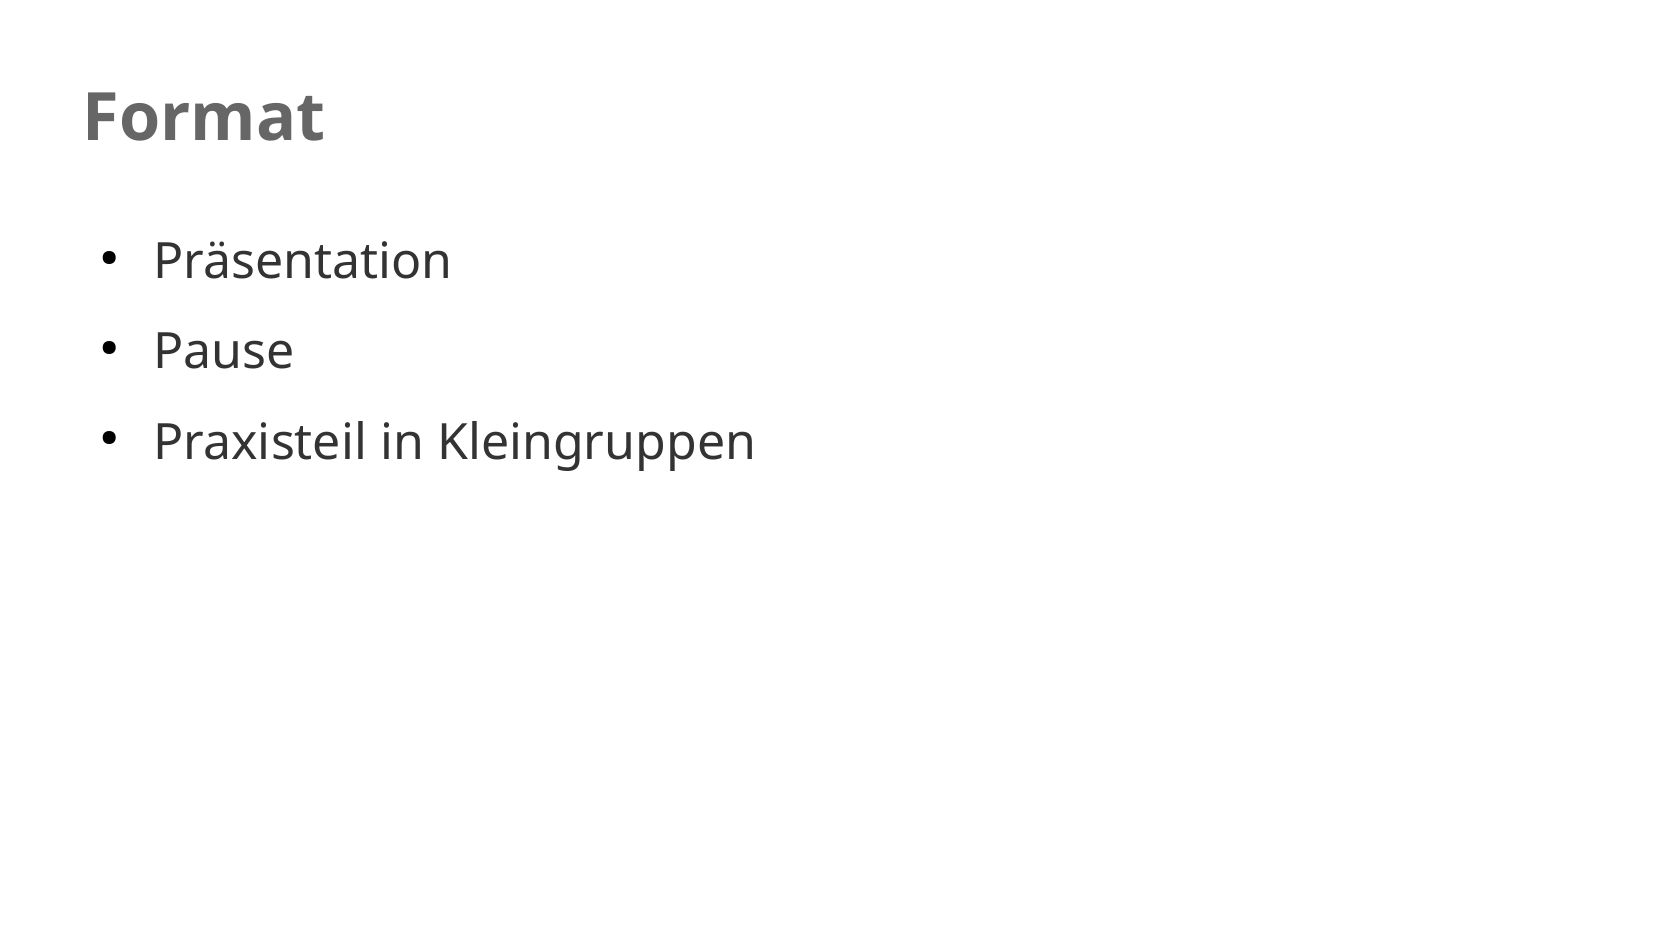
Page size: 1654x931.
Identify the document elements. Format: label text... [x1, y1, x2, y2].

title Format [82, 37, 1571, 193]
list Präsentation Pause Praxisteil in Kleingruppen [82, 225, 1126, 758]
